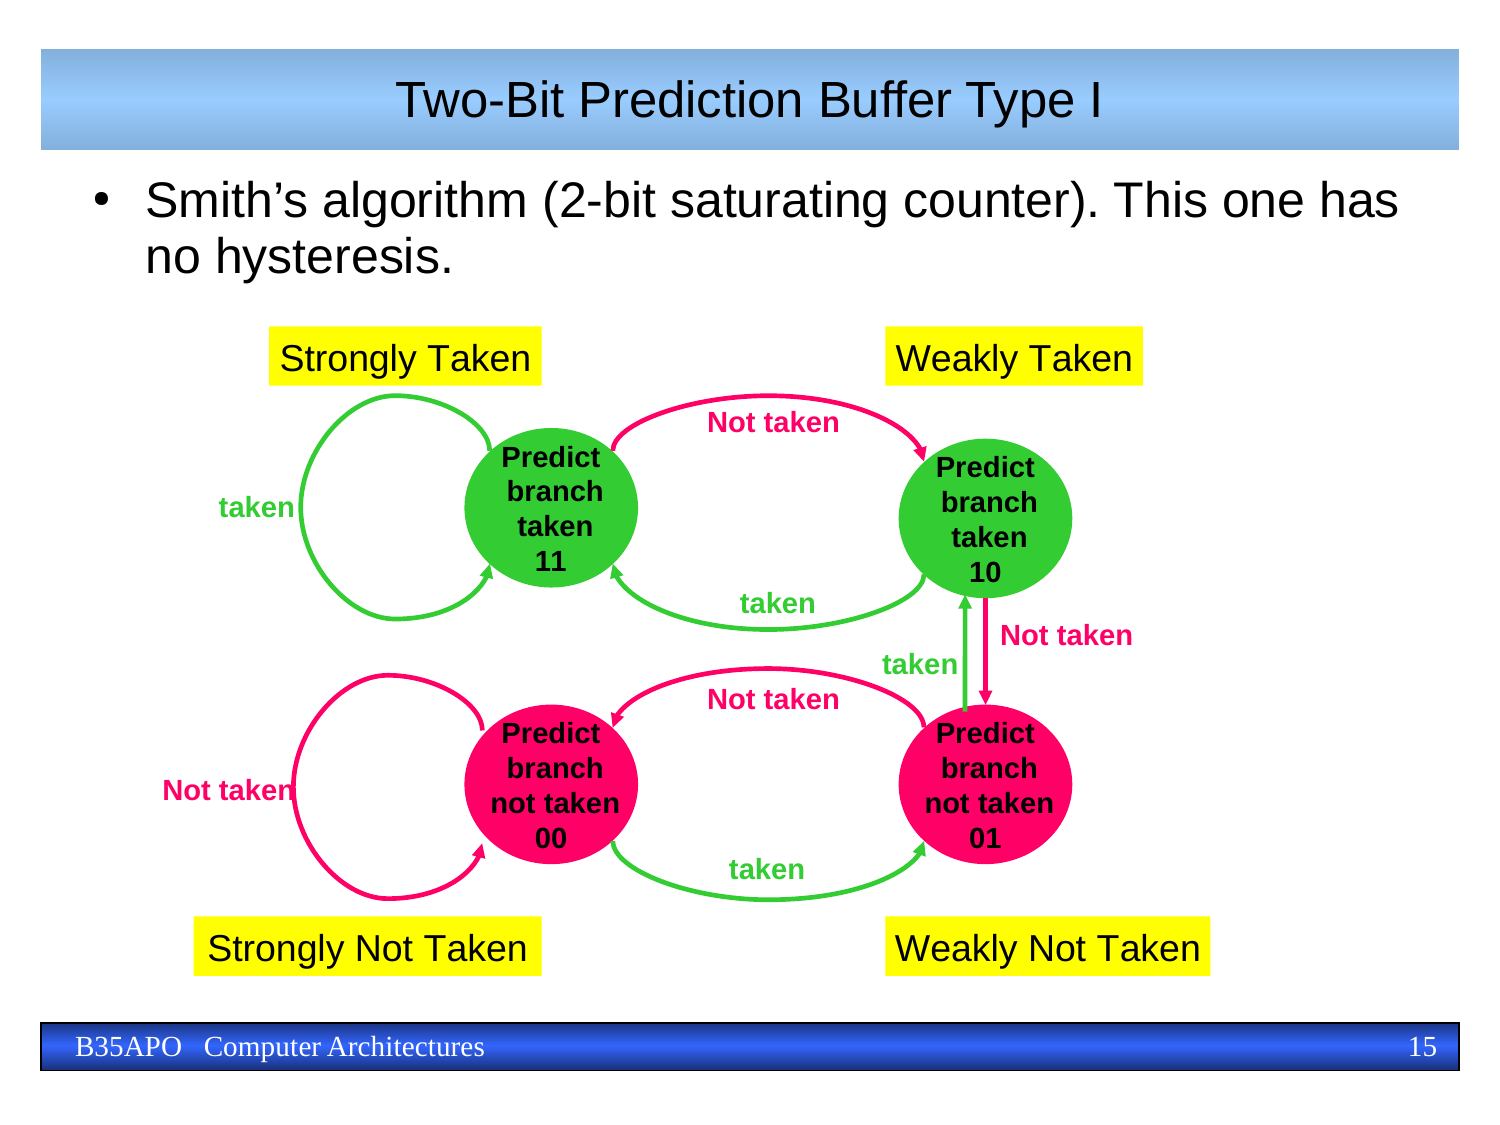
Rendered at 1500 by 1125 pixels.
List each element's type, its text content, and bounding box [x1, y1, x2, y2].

text_box taken [867, 637, 970, 685]
text_box Not taken [692, 672, 851, 720]
text_box Not taken [147, 763, 306, 811]
text_box Predict branch not taken 00 [464, 704, 639, 865]
text_box Not taken [985, 608, 1144, 656]
text_box Predict branch taken 11 [464, 427, 639, 588]
text_box taken [203, 481, 306, 529]
list Smith’s algorithm (2-bit saturating counter). This one has no hysteresis. [75, 172, 1426, 319]
text_box Predict branch taken 10 [898, 438, 1073, 599]
text_box Strongly Taken [269, 326, 542, 386]
title Two-Bit Prediction Buffer Type I [41, 49, 1459, 150]
text_box Predict branch not taken 01 [898, 704, 1073, 865]
text_box Weakly Not Taken [885, 916, 1211, 976]
text_box Strongly Not Taken [193, 916, 542, 976]
text_box taken [724, 576, 827, 624]
text_box taken [714, 842, 816, 890]
text_box Not taken [692, 396, 851, 444]
text_box Weakly Taken [885, 326, 1143, 386]
